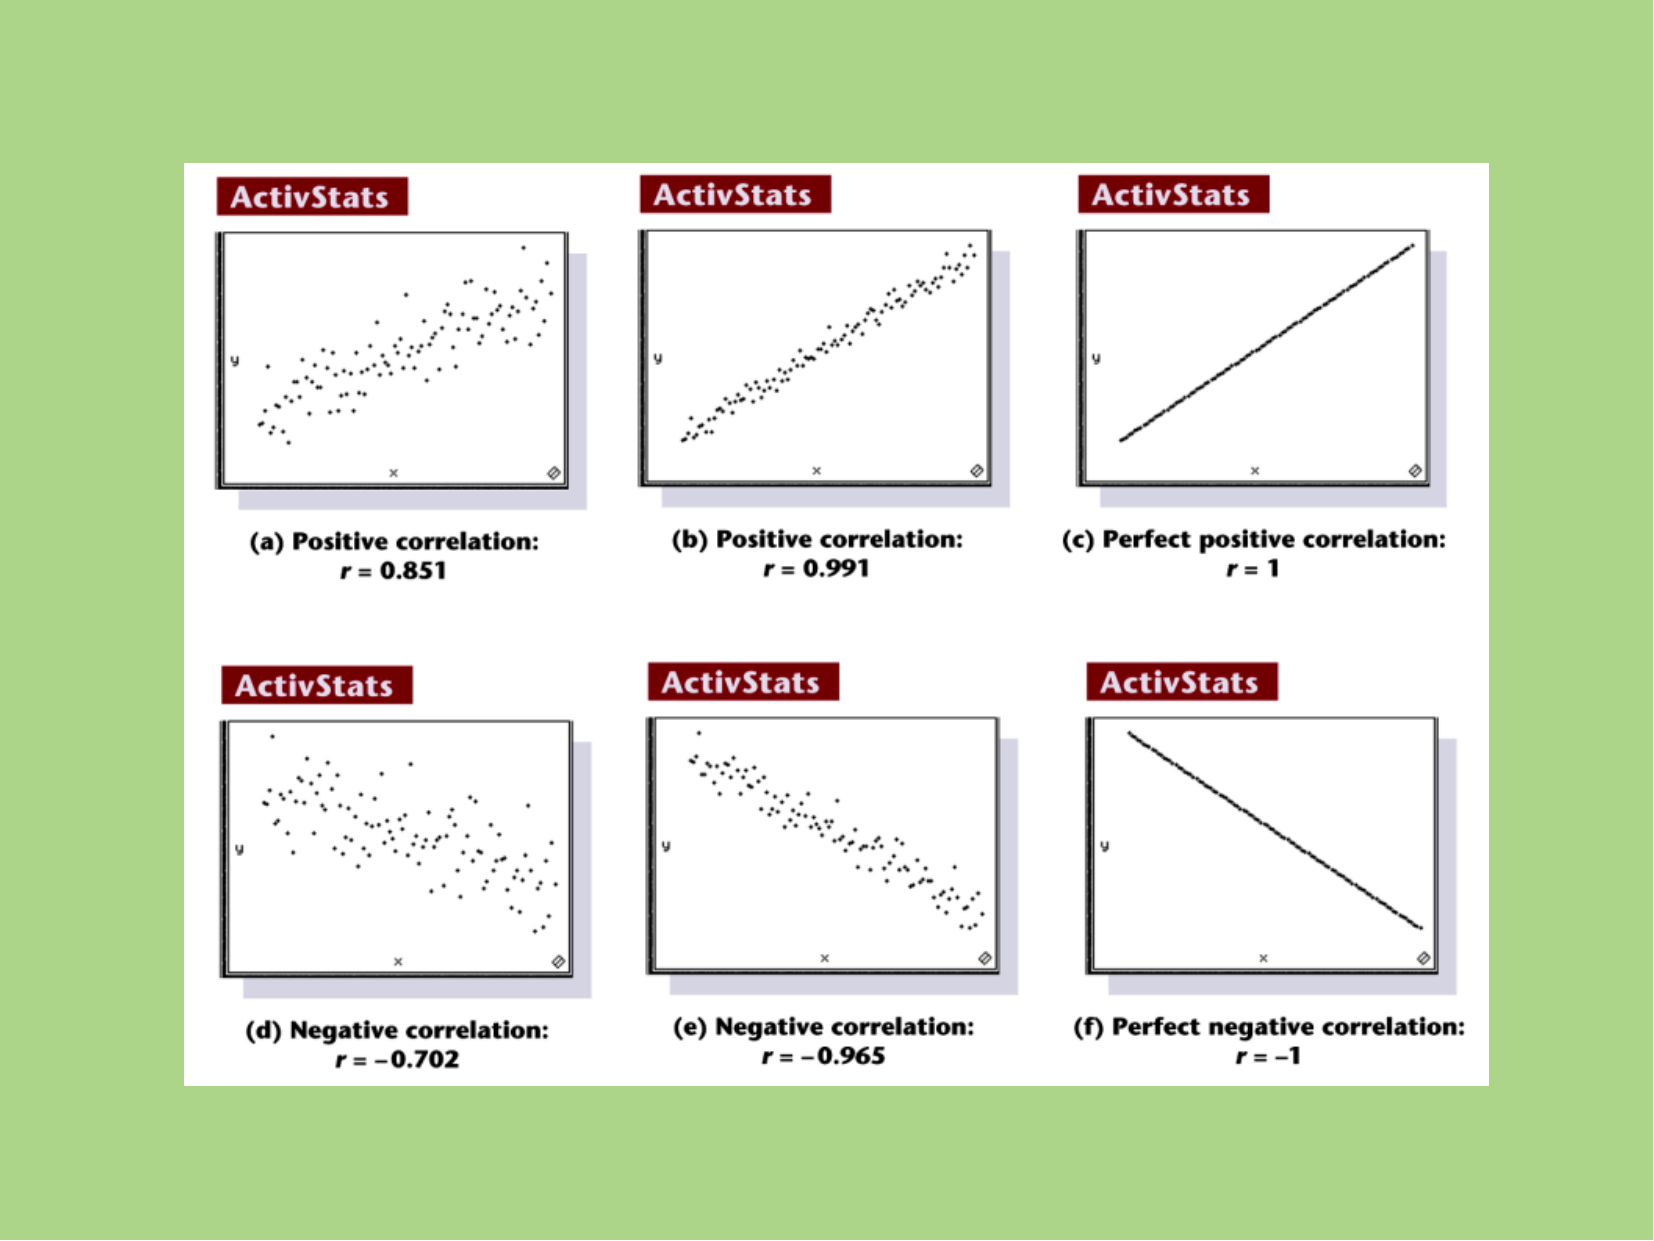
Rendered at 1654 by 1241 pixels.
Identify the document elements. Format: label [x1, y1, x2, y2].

picture [184, 163, 1489, 1086]
